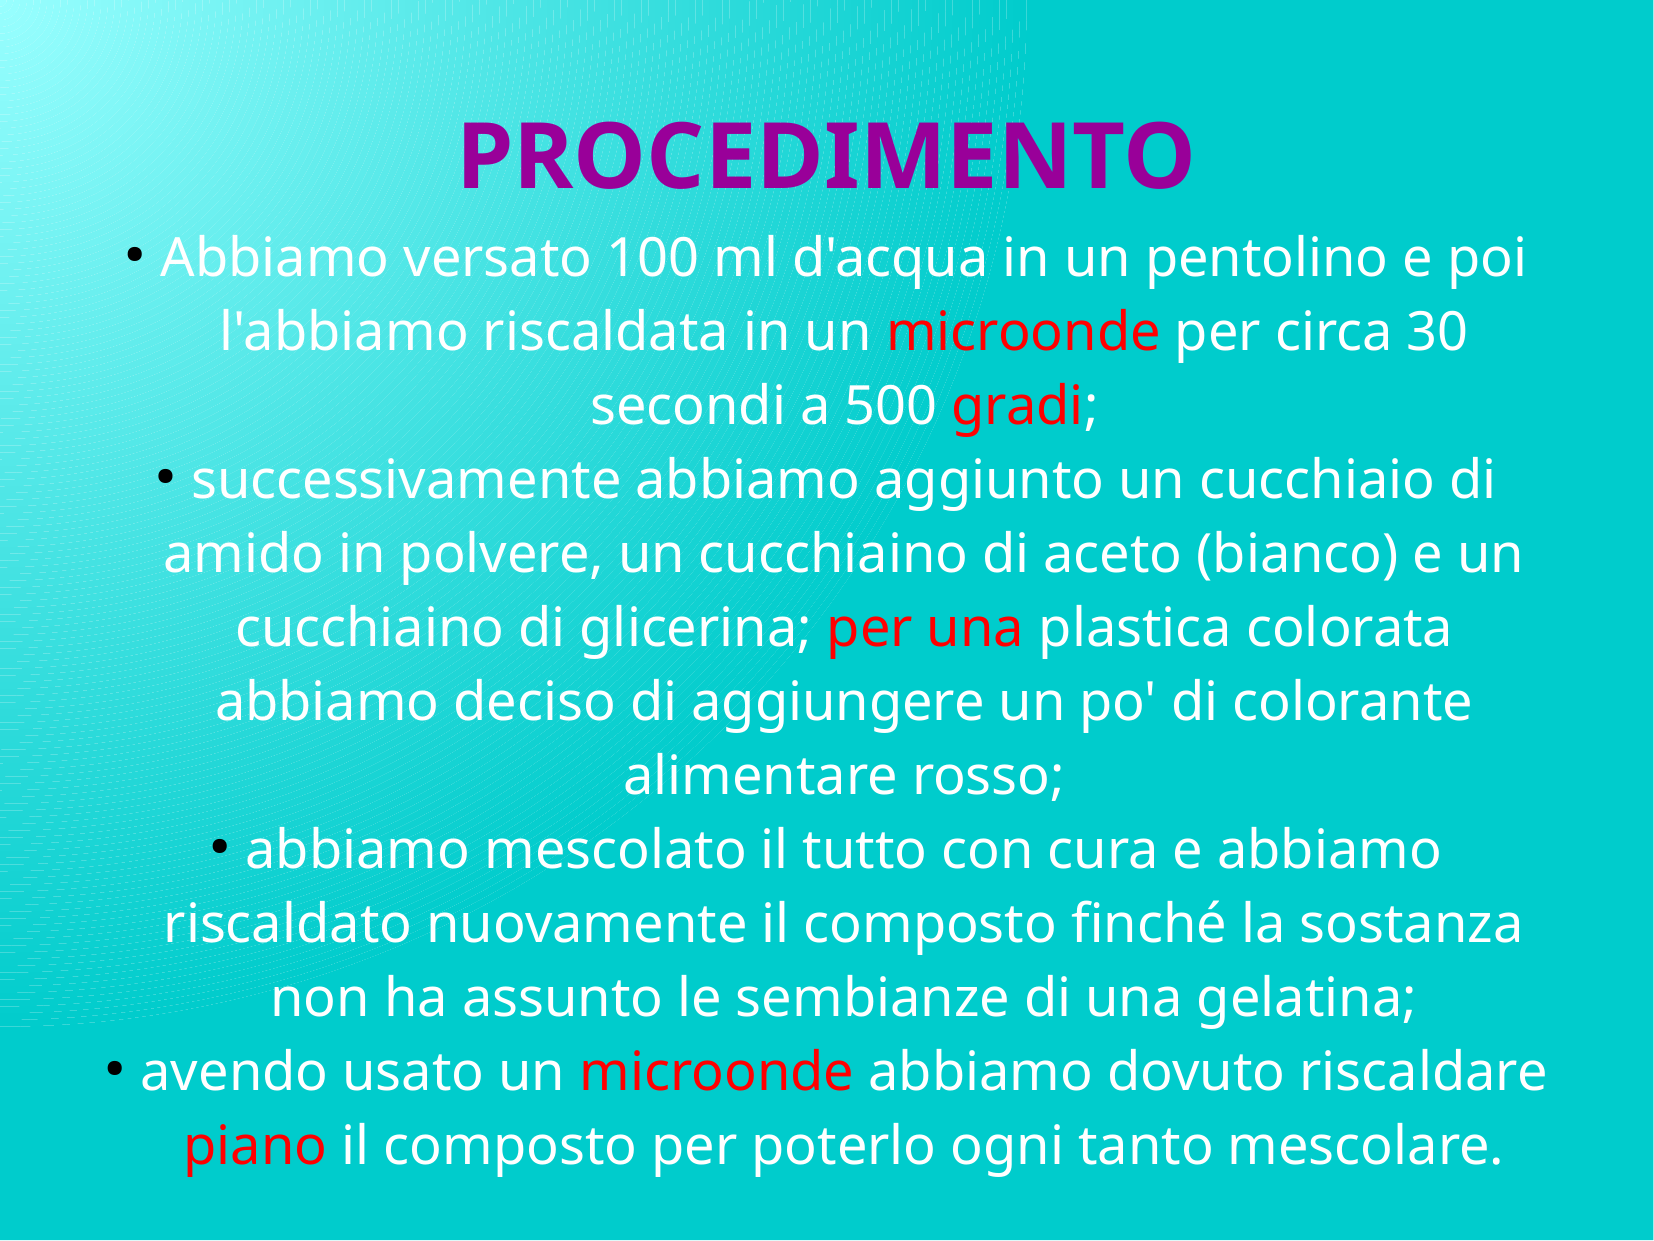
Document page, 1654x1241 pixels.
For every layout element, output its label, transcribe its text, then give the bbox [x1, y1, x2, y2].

title PROCEDIMENTO [82, 49, 1571, 246]
subtitle Abbiamo versato 100 ml d'acqua in un pentolino e poi l'abbiamo riscaldata in un microonde per circa 30 secondi a 500 gradi; successivamente abbiamo aggiunto un cucchiaio di amido in polvere, un cucchiaino di aceto (bianco) e un cucchiaino di glicerina; per una plastica colorata abbiamo deciso di aggiungere un po' di colorante alimentare rosso; abbiamo mescolato il tutto con cura e abbiamo riscaldato nuovamente il composto finché la sostanza non ha assunto le sembianze di una gelatina; avendo usato un microonde abbiamo dovuto riscaldare piano il composto per poterlo ogni tanto mescolare. [82, 246, 1571, 1153]
